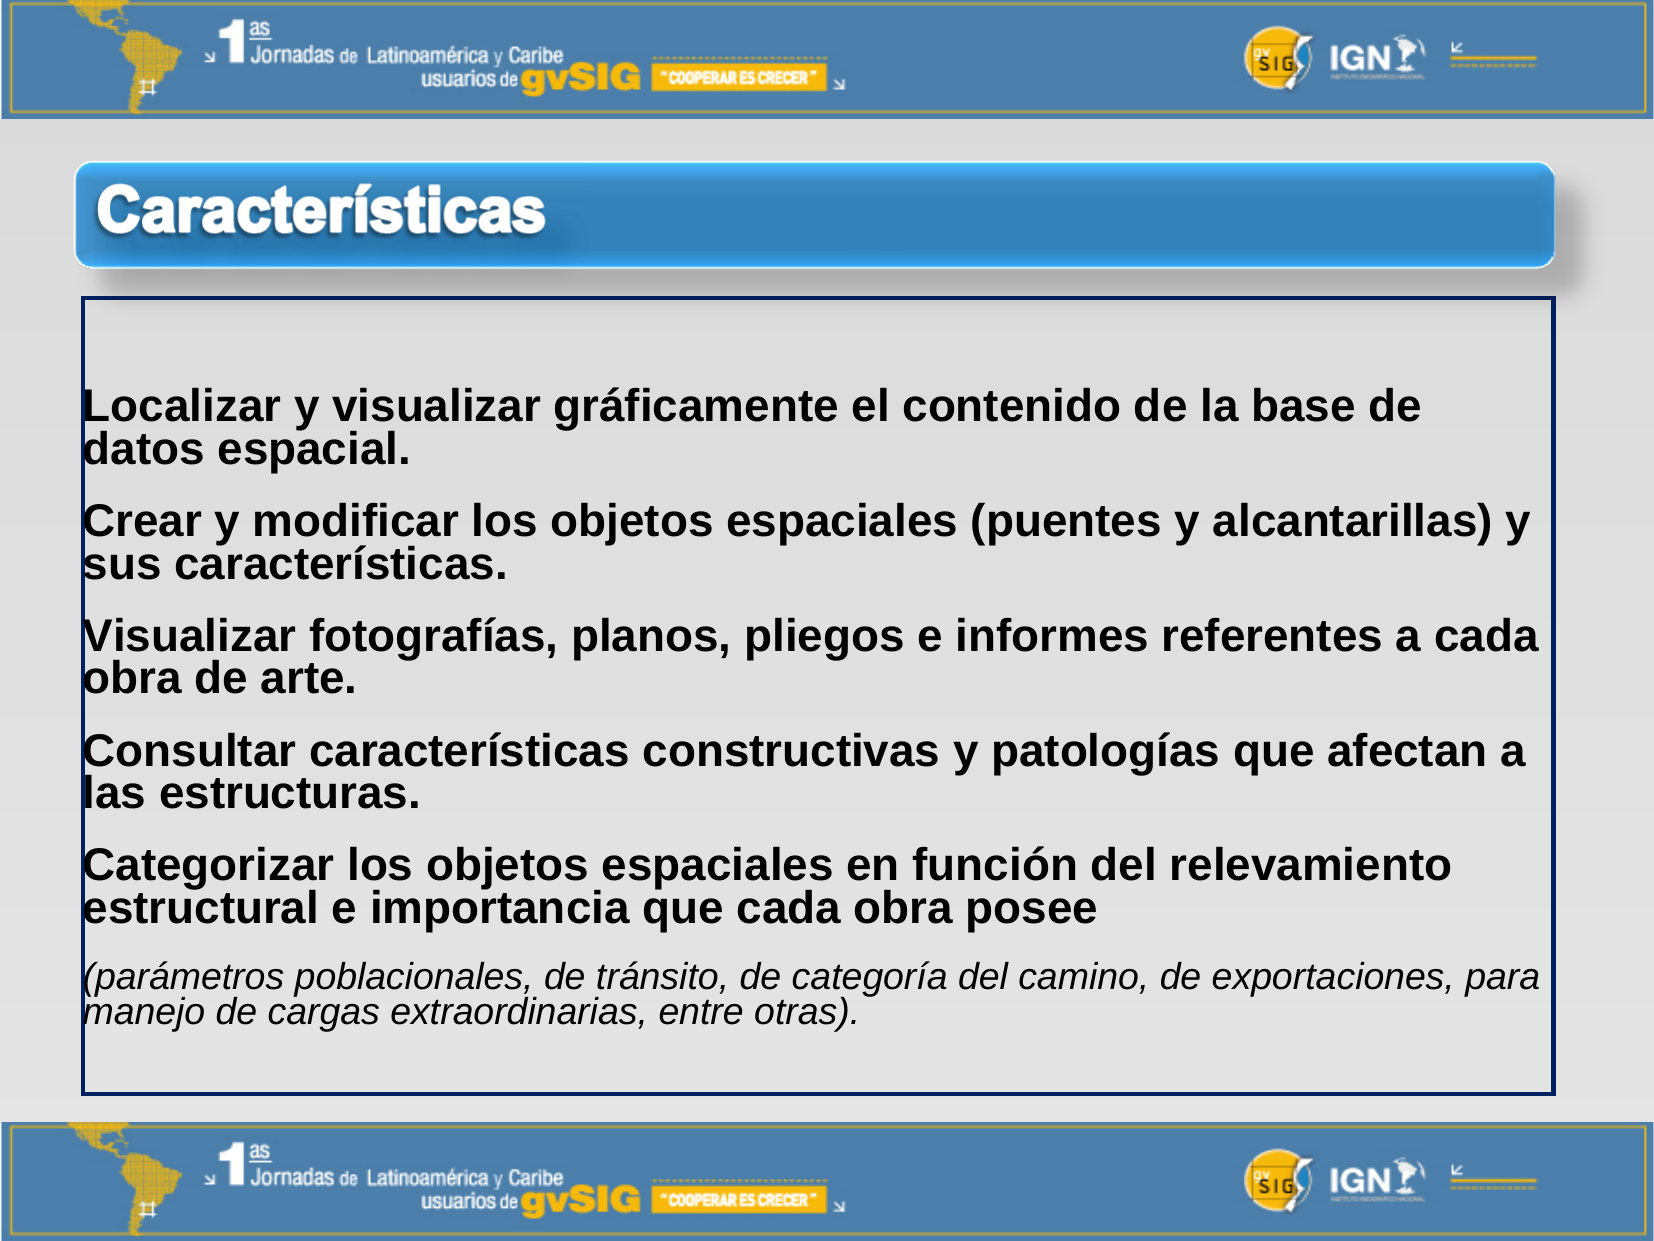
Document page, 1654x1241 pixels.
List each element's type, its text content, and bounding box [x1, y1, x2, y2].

picture [42, 141, 1615, 329]
picture [0, 1122, 1654, 1241]
picture [0, 0, 1654, 119]
list Localizar y visualizar gráficamente el contenido de la base de datos espacial. Crear y modificar los objetos espaciales (puentes y alcantarillas) y sus características. Visualizar fotografías, planos, pliegos e informes referentes a cada obra de arte. Consultar características constructivas y patologías que afectan a las estructuras. Categorizar los objetos espaciales en función del relevamiento estructural e importancia que cada obra posee (parámetros poblacionales, de tránsito, de categoría del camino, de exportaciones, para manejo de cargas extraordinarias, entre otras). [82, 329, 1554, 1094]
